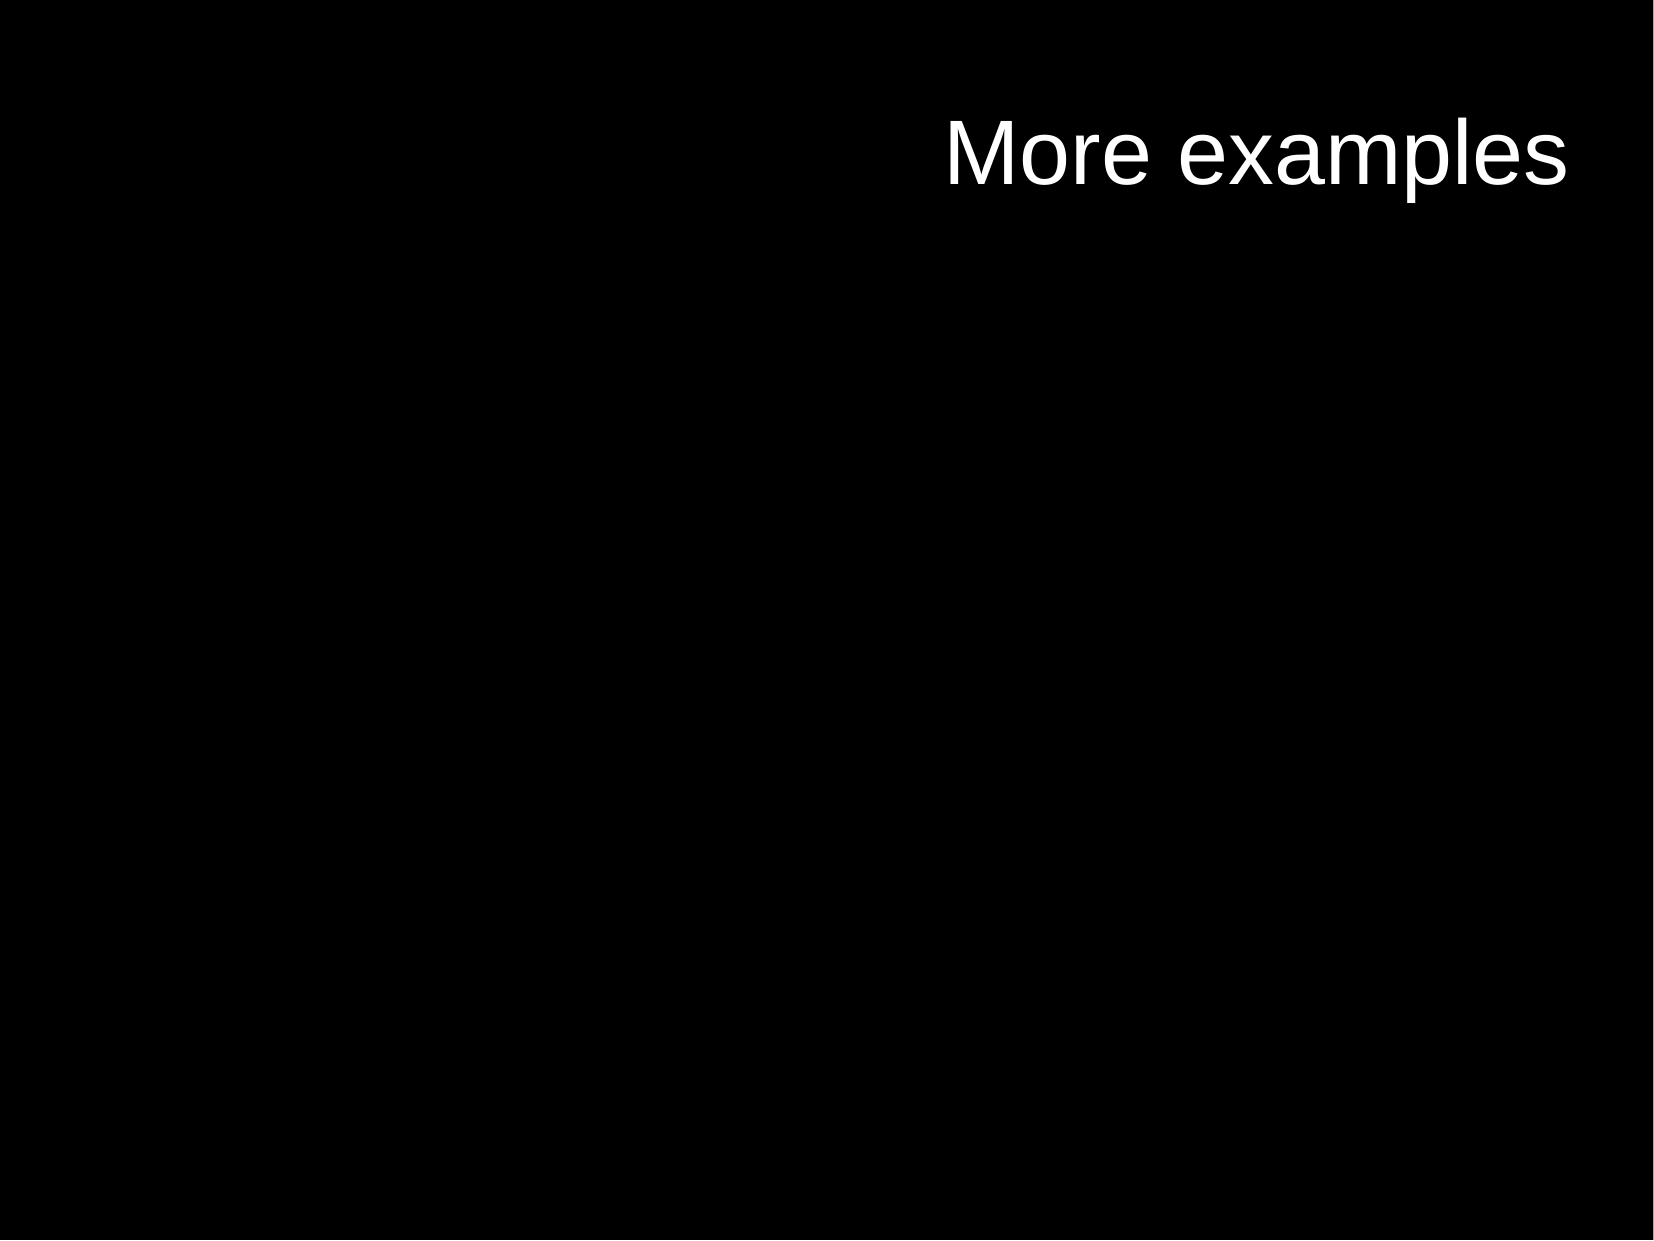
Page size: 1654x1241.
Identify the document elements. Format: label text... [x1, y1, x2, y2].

title More examples [82, 56, 1571, 250]
